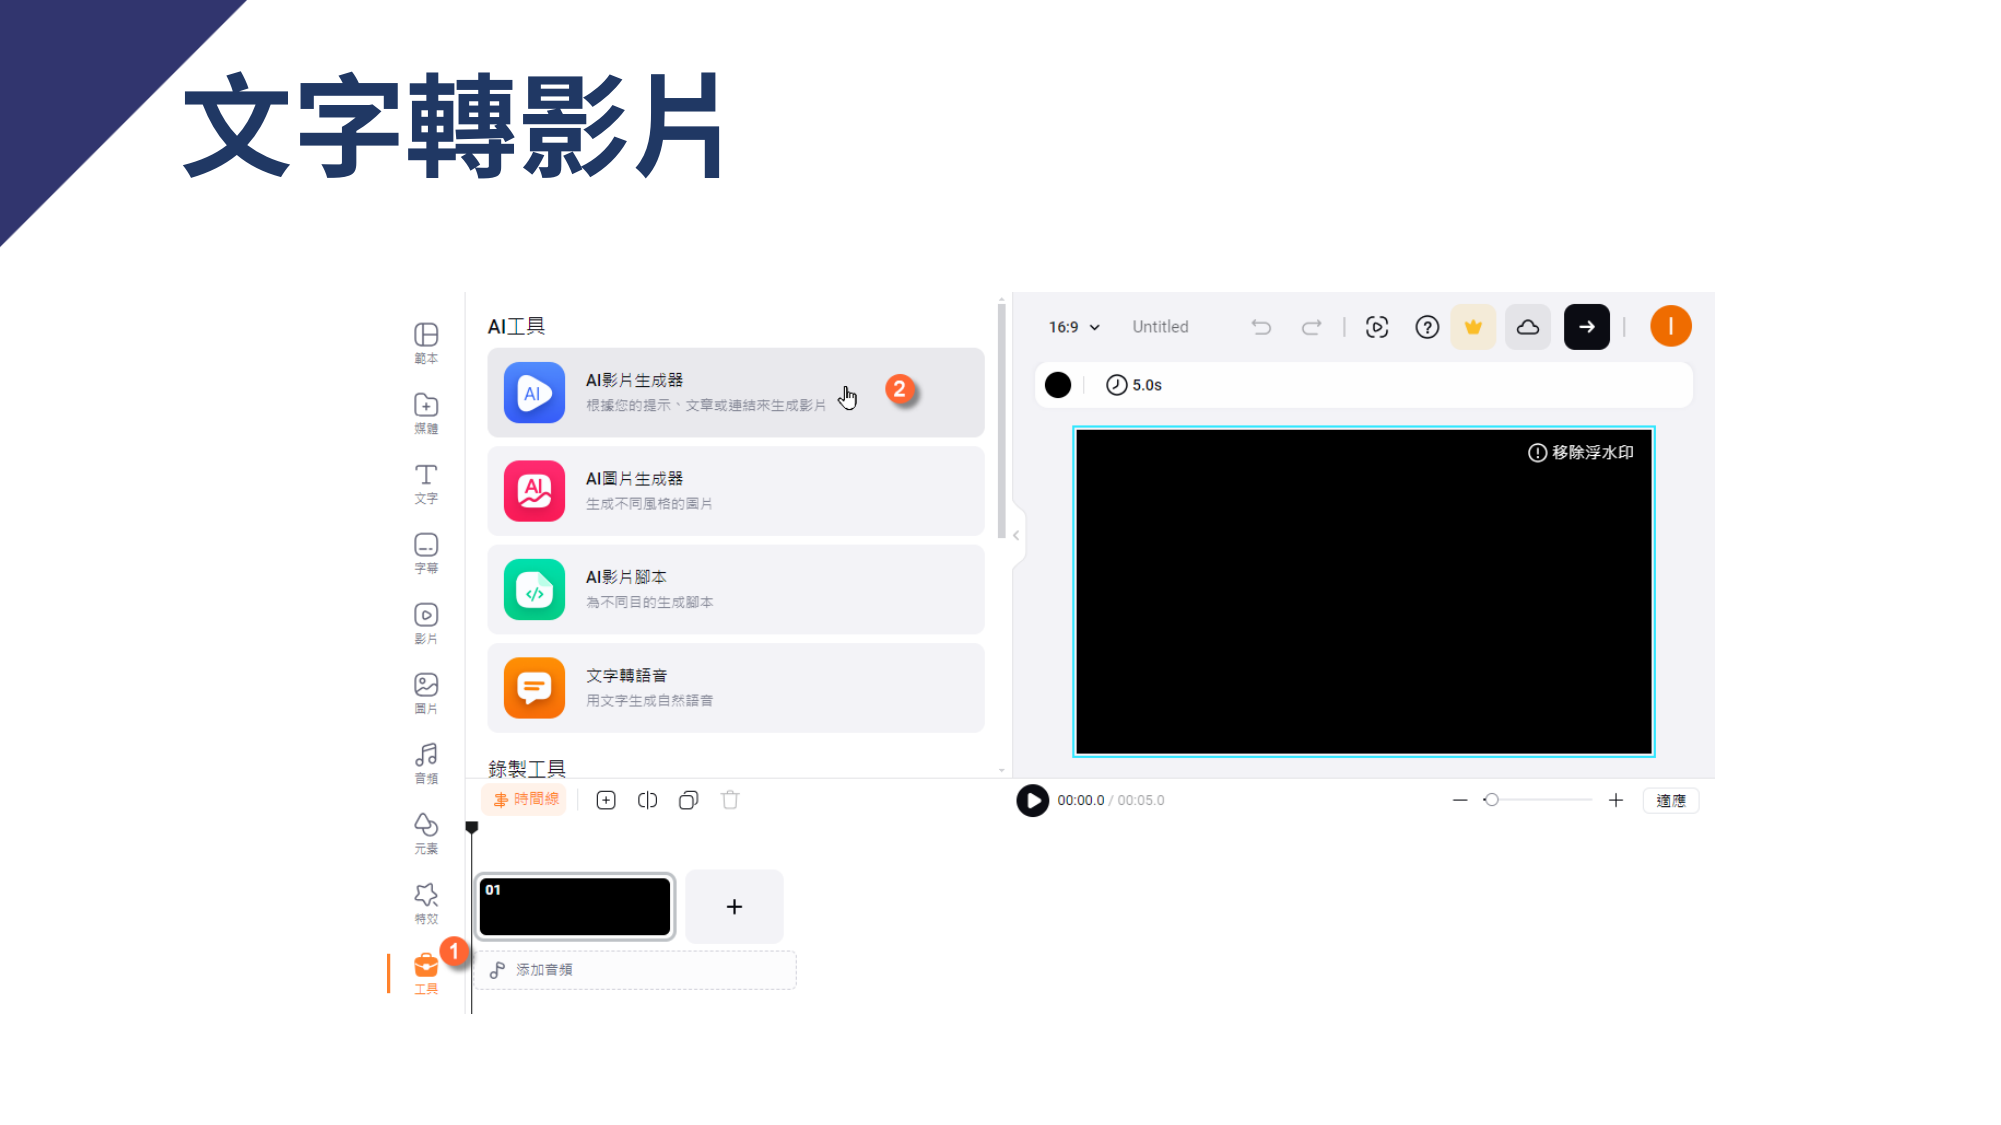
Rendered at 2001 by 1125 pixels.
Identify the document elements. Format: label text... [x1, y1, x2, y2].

title 文字轉影片 [165, 34, 1938, 231]
picture [0, 0, 2001, 1125]
